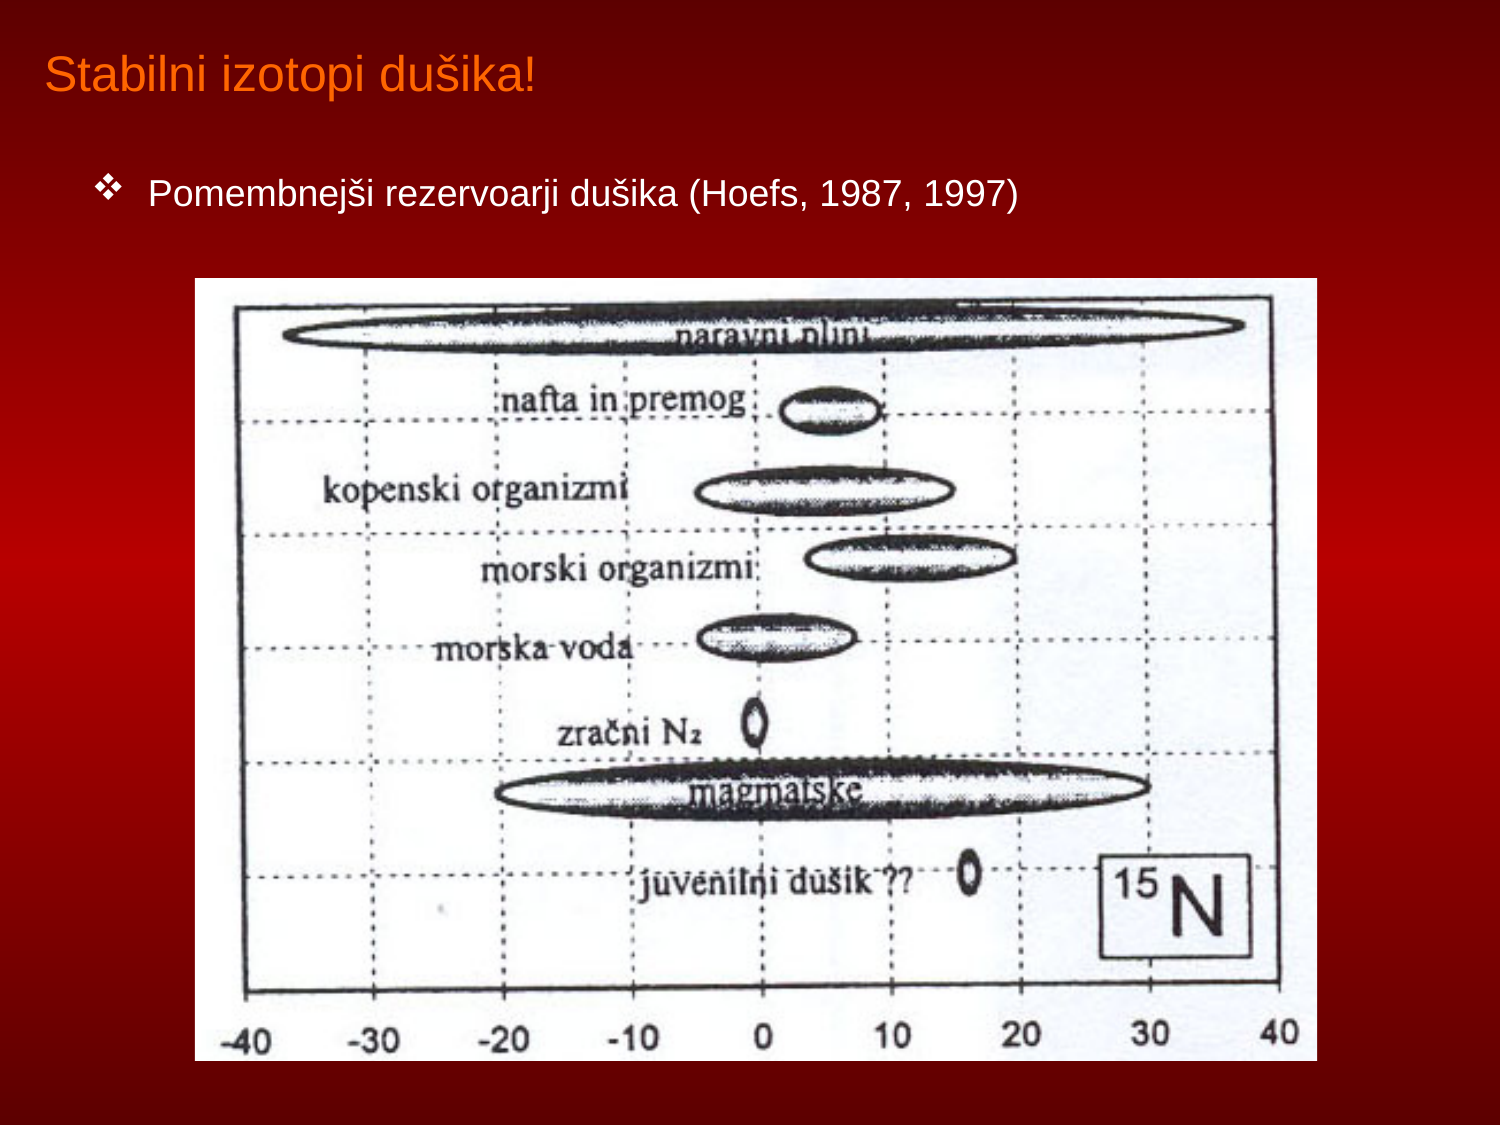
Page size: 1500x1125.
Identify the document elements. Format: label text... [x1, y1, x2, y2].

picture [194, 278, 1318, 1061]
list Pomembnejši rezervoarji dušika (Hoefs, 1987, 1997) [76, 160, 1427, 232]
title Stabilni izotopi dušika! [29, 31, 1380, 112]
